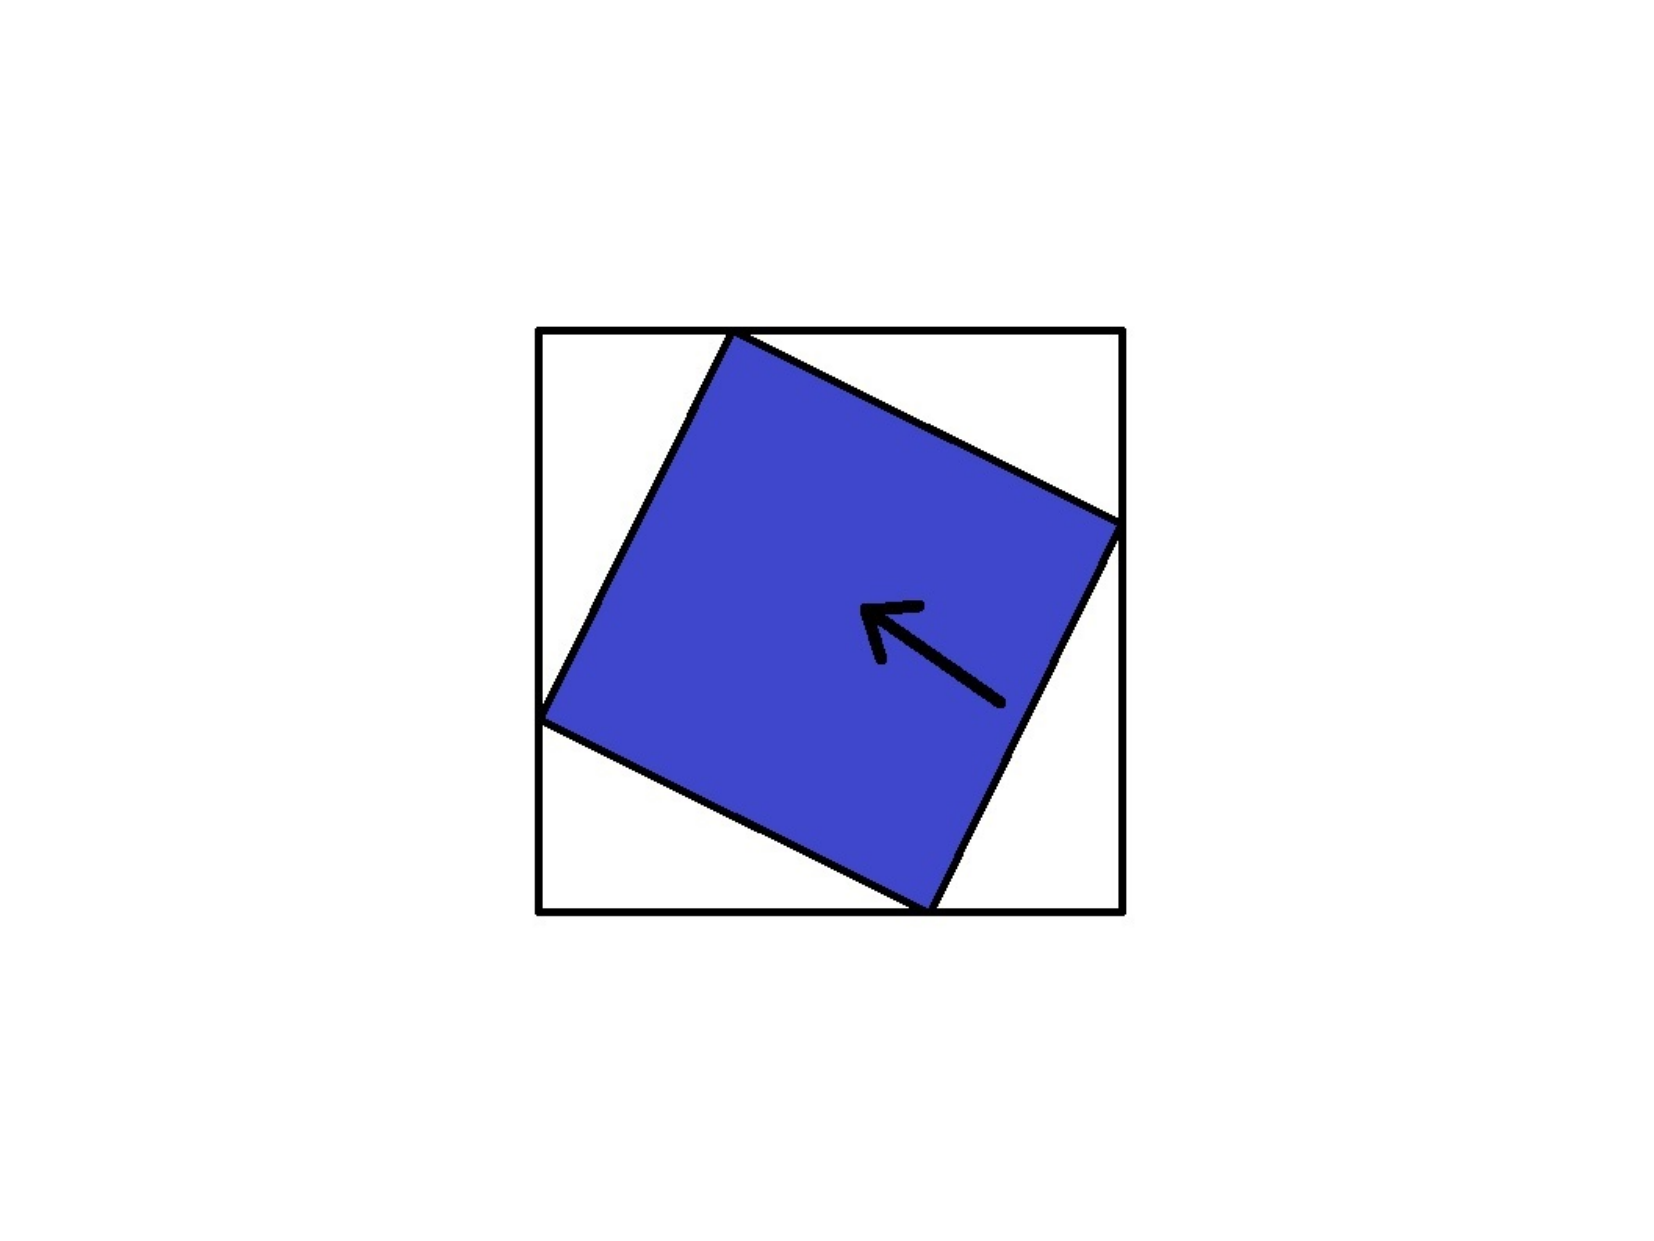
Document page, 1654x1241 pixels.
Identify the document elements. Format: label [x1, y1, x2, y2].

picture [496, 302, 1150, 957]
